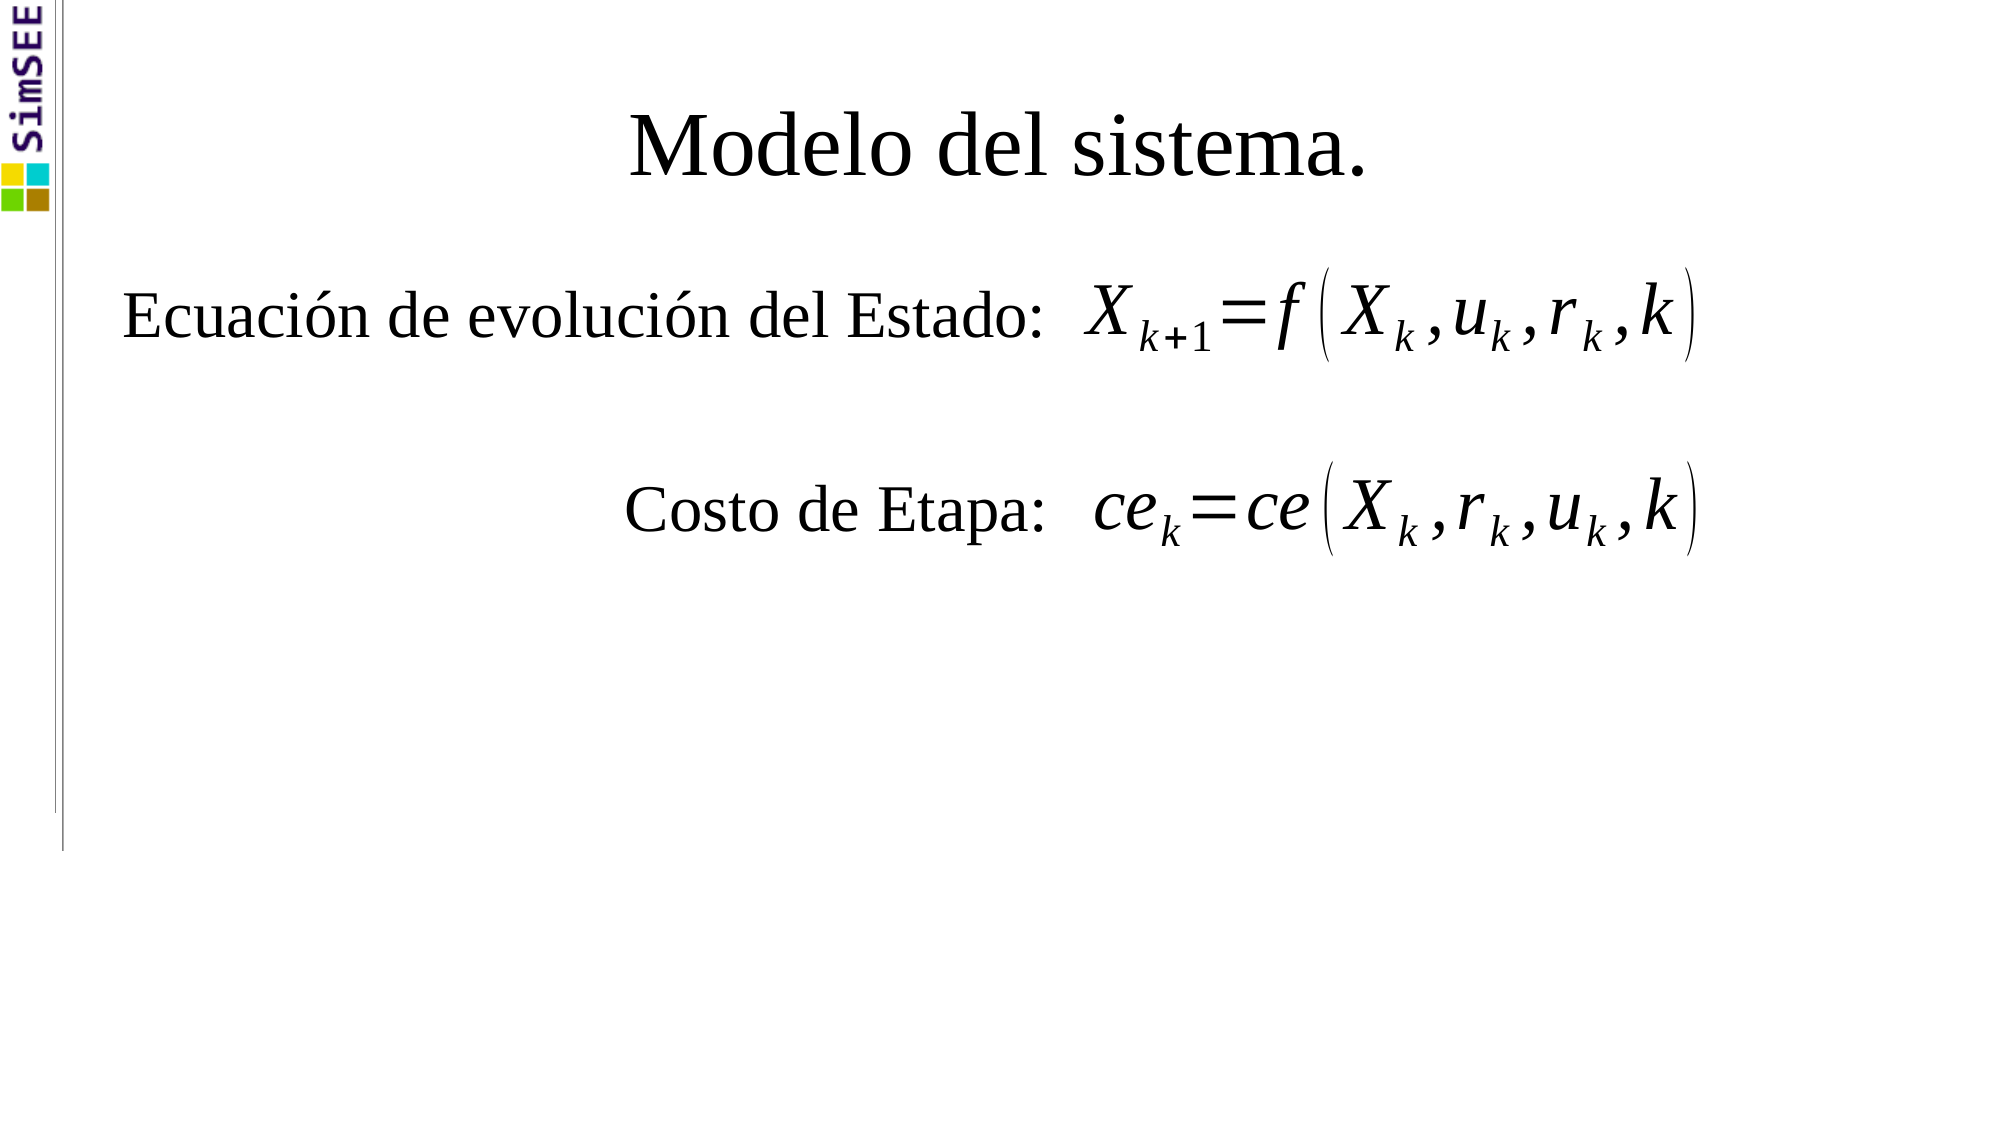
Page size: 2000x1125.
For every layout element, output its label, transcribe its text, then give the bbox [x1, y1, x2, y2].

list Ecuación de evolución del Estado: Costo de Etapa: [99, 263, 1063, 916]
picture [0, 162, 51, 213]
picture [0, 5, 52, 154]
chart [1080, 263, 1698, 367]
chart [1091, 457, 1701, 562]
title Modelo del sistema. [99, 44, 1900, 233]
